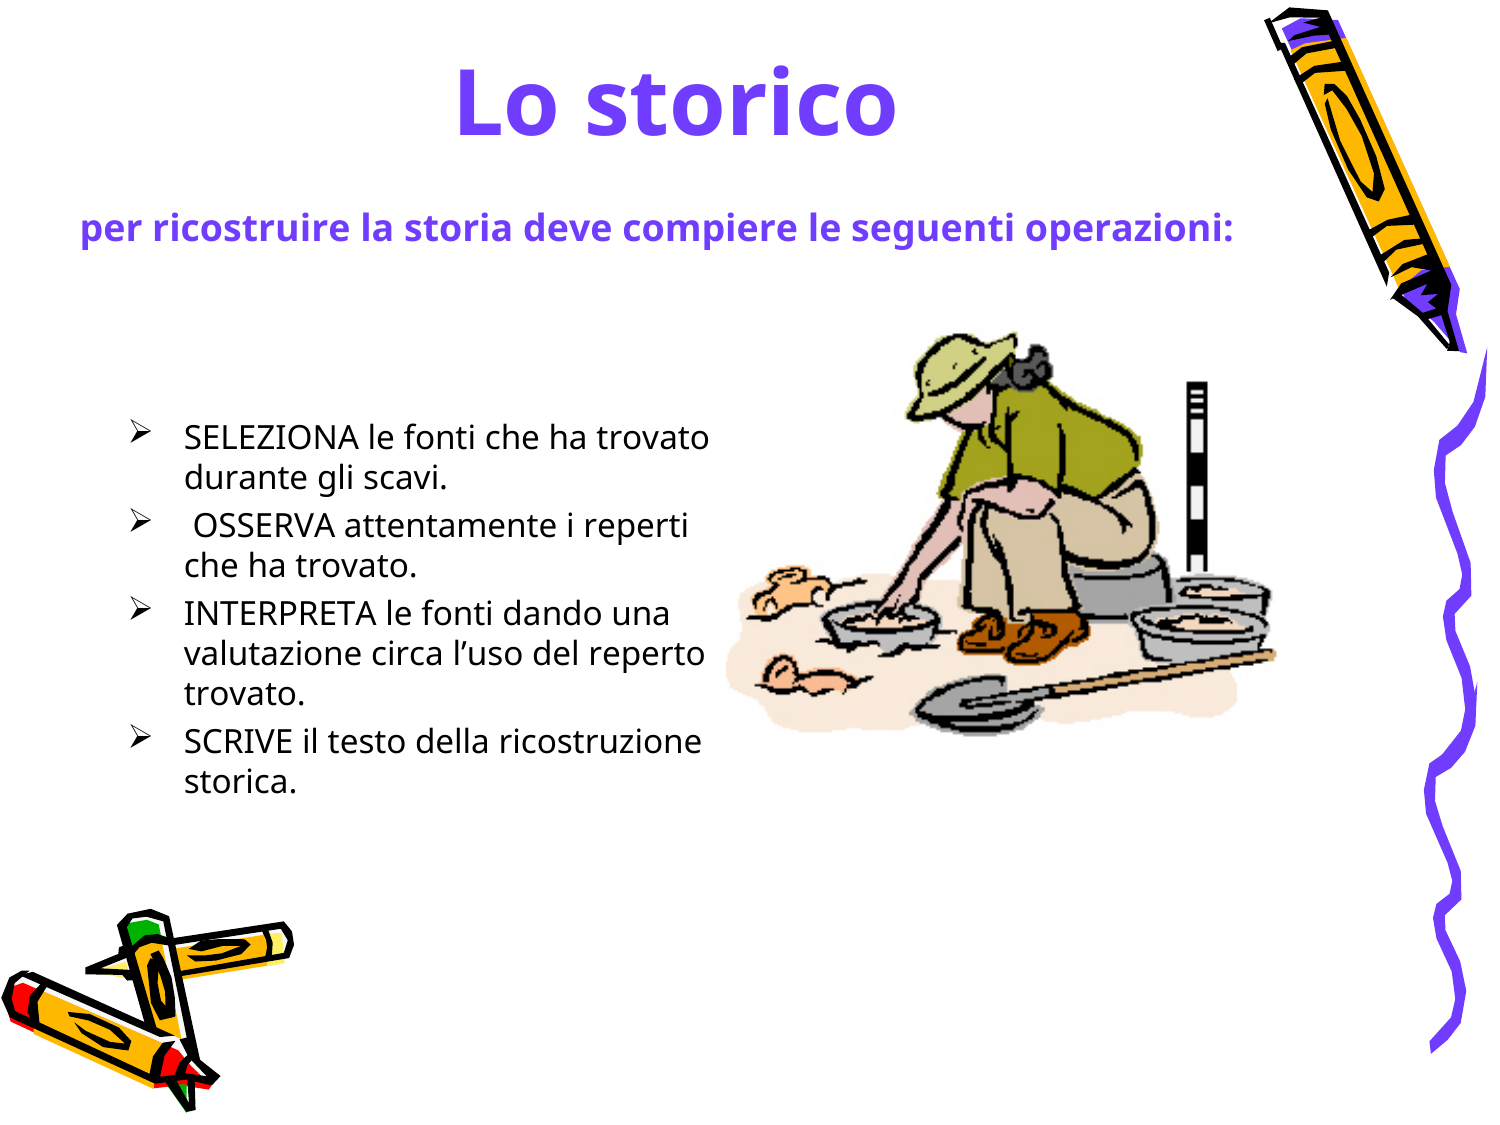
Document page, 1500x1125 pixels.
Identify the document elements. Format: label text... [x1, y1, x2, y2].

picture [726, 328, 1279, 739]
title Lo storico [112, 24, 1240, 161]
list SELEZIONA le fonti che ha trovato durante gli scavi. OSSERVA attentamente i reperti che ha trovato. INTERPRETA le fonti dando una valutazione circa l’uso del reperto trovato. SCRIVE il testo della ricostruzione storica. [112, 408, 732, 900]
text_box per ricostruire la storia deve compiere le seguenti operazioni: [64, 196, 1270, 257]
